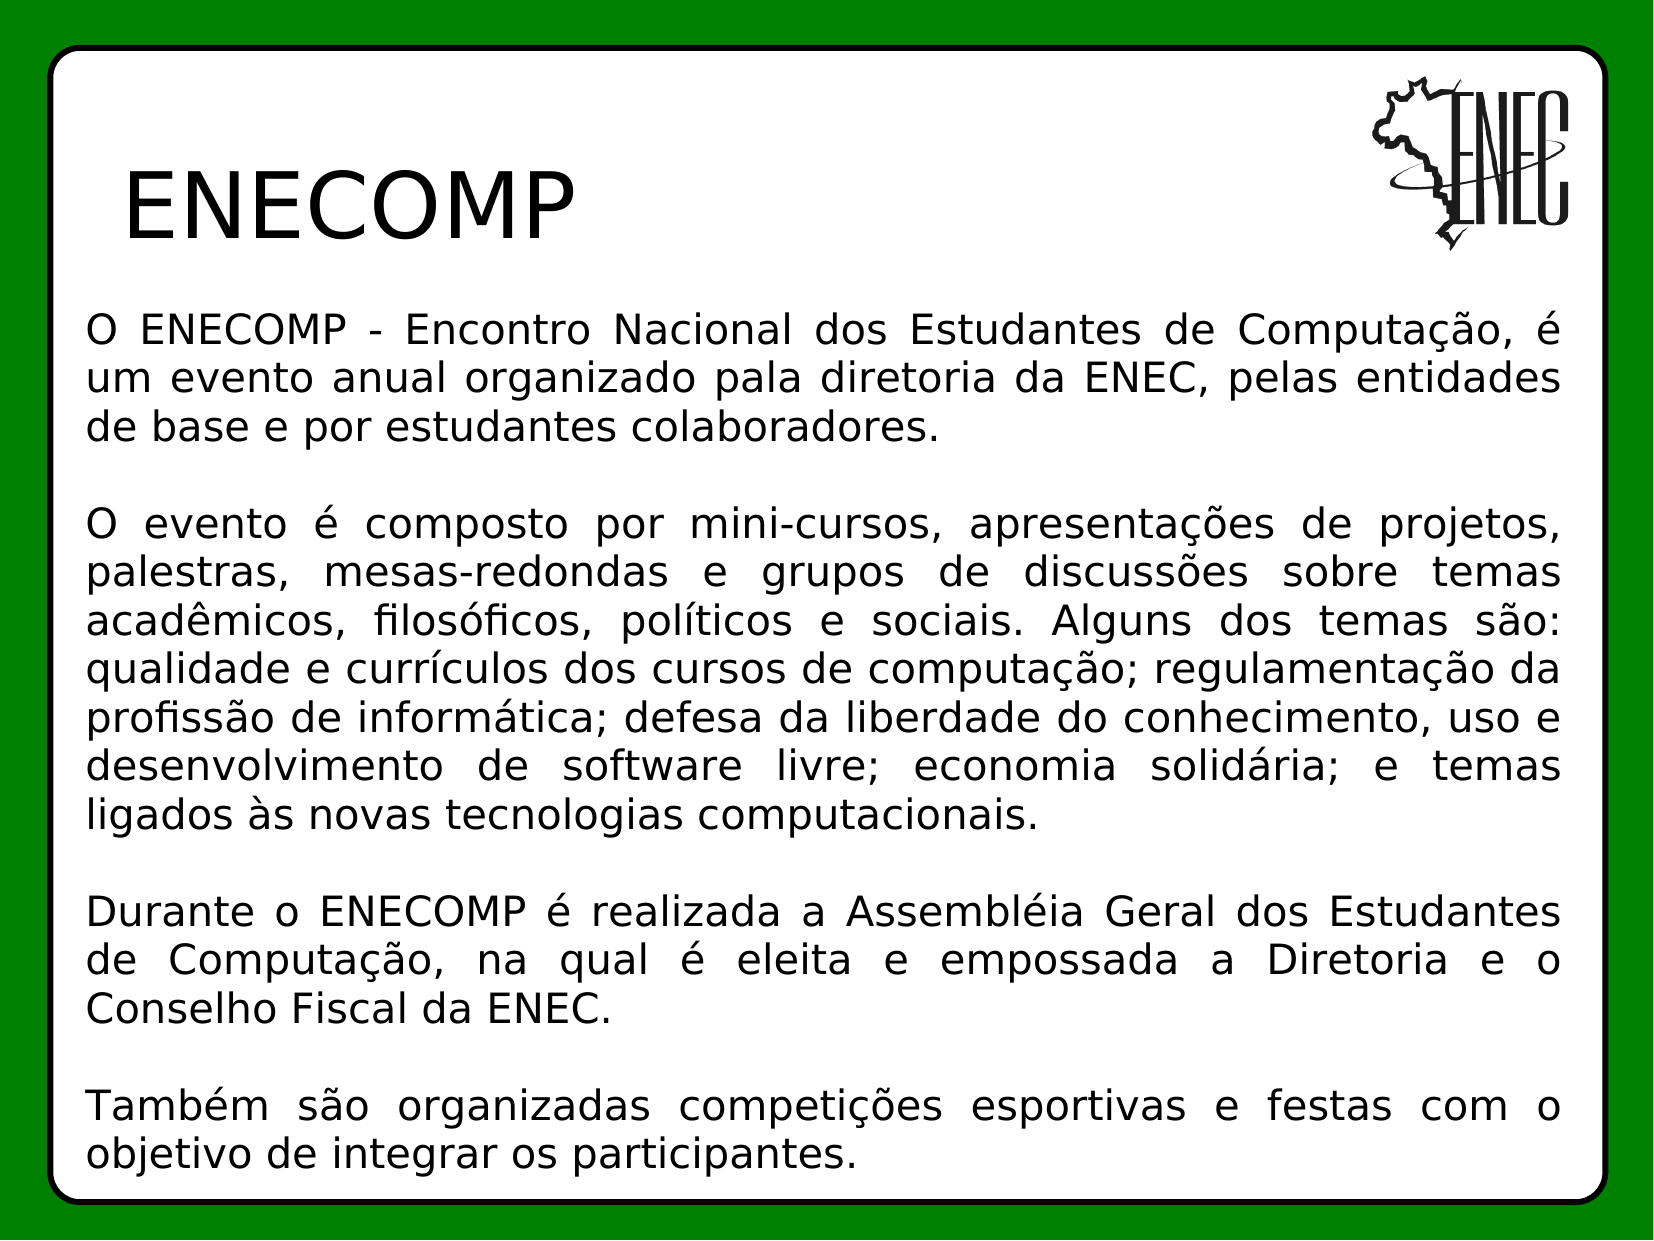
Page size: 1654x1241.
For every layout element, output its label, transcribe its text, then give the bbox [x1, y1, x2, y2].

picture [1367, 71, 1574, 273]
list O ENECOMP - Encontro Nacional dos Estudantes de Computação, é um evento anual organizado pala diretoria da ENEC, pelas entidades de base e por estudantes colaboradores. O evento é composto por mini-cursos, apresentações de projetos, palestras, mesas-redondas e grupos de discussões sobre temas acadêmicos, filosóficos, políticos e sociais. Alguns dos temas são: qualidade e currículos dos cursos de computação; regulamentação da profissão de informática; defesa da liberdade do conhecimento, uso e desenvolvimento de software livre; economia solidária; e temas ligados às novas tecnologias computacionais. Durante o ENECOMP é realizada a Assembléia Geral dos Estudantes de Computação, na qual é eleita e empossada a Diretoria e o Conselho Fiscal da ENEC. Também são organizadas competições esportivas e festas com o objetivo de integrar os participantes. [85, 305, 1563, 1179]
title ENECOMP [121, 102, 1534, 305]
